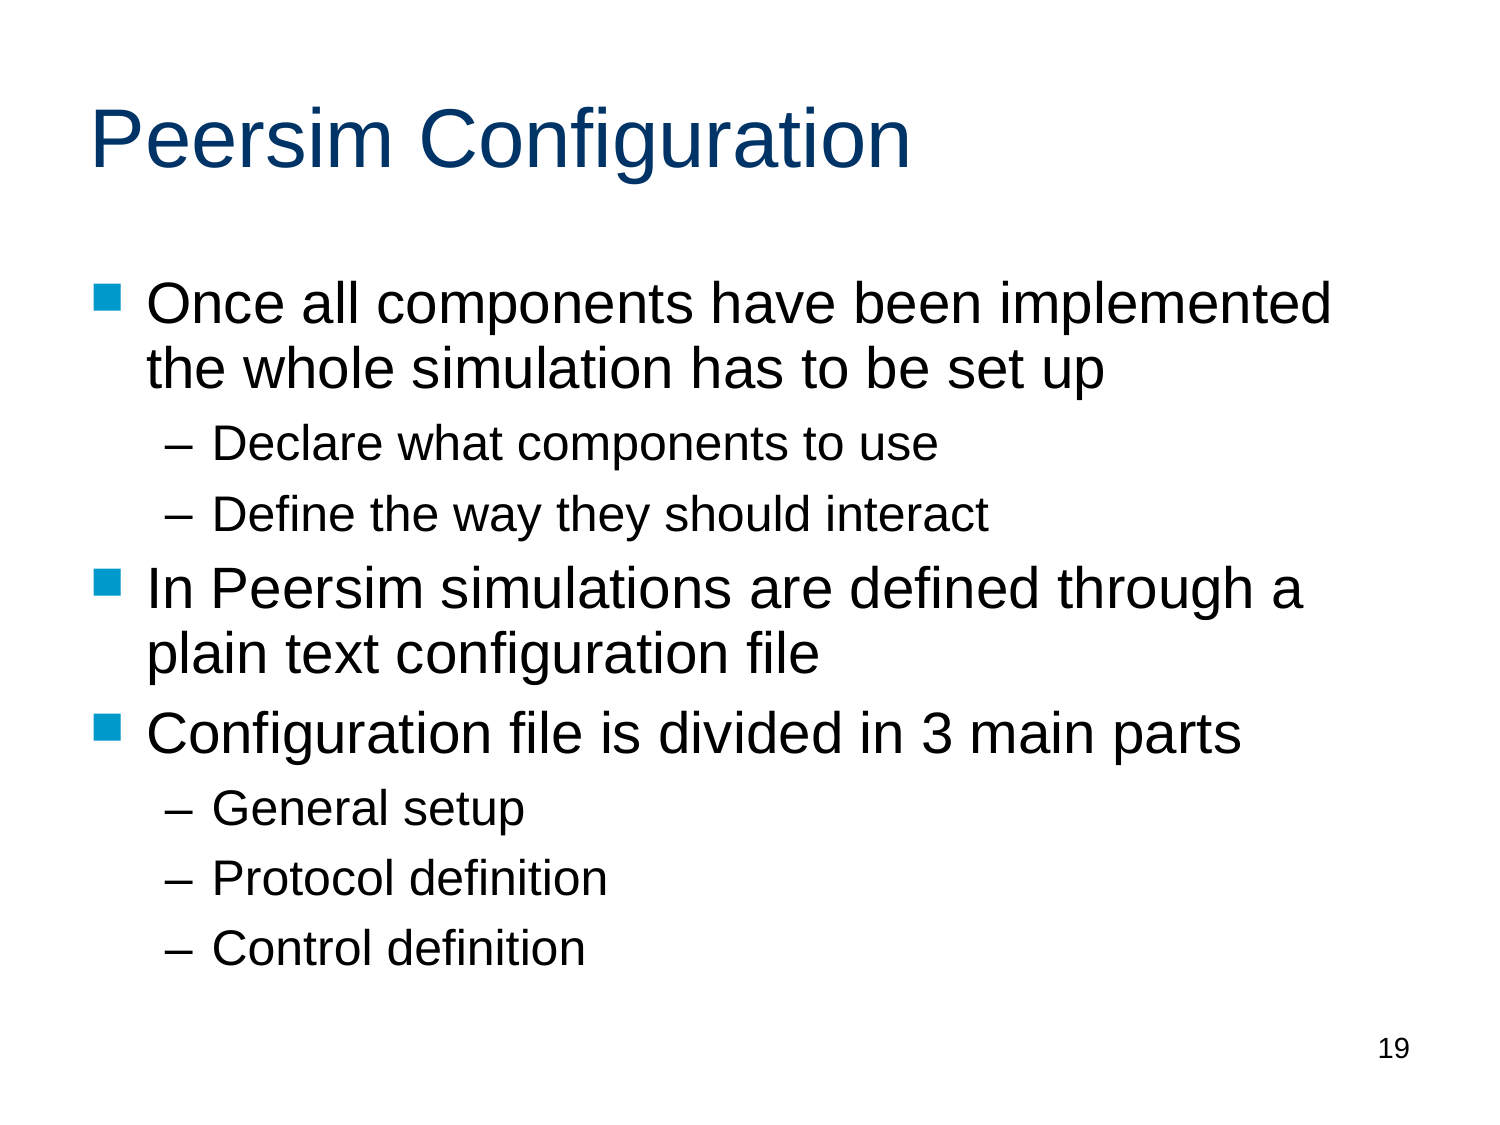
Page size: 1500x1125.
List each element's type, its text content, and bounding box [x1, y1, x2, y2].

list Once all components have been implemented the whole simulation has to be set up Declare what components to use Define the way they should interact In Peersim simulations are defined through a plain text configuration file Configuration file is divided in 3 main parts General setup Protocol definition Control definition [75, 263, 1425, 1007]
title Peersim Configuration [75, 44, 1425, 233]
